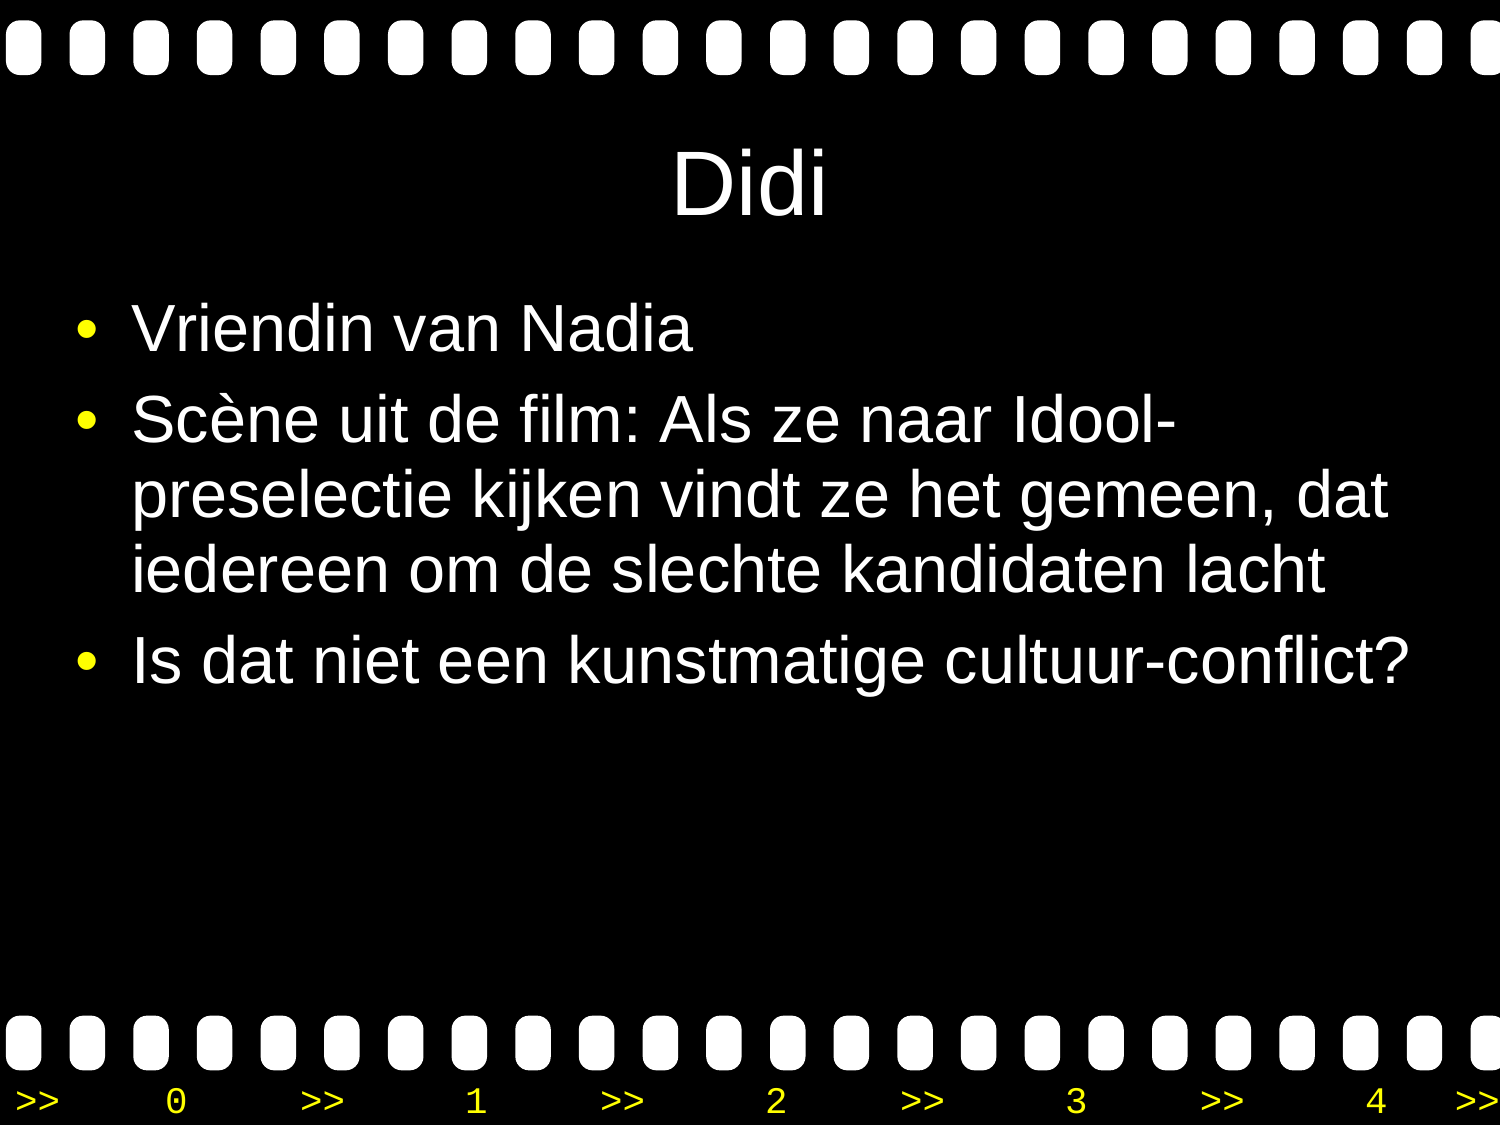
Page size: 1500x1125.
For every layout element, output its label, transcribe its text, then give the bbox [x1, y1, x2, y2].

list Vriendin van Nadia Scène uit de film: Als ze naar Idool-preselectie kijken vindt ze het gemeen, dat iedereen om de slechte kandidaten lacht Is dat niet een kunstmatige cultuur-conflict? [75, 290, 1426, 1019]
title Didi [75, 97, 1426, 271]
